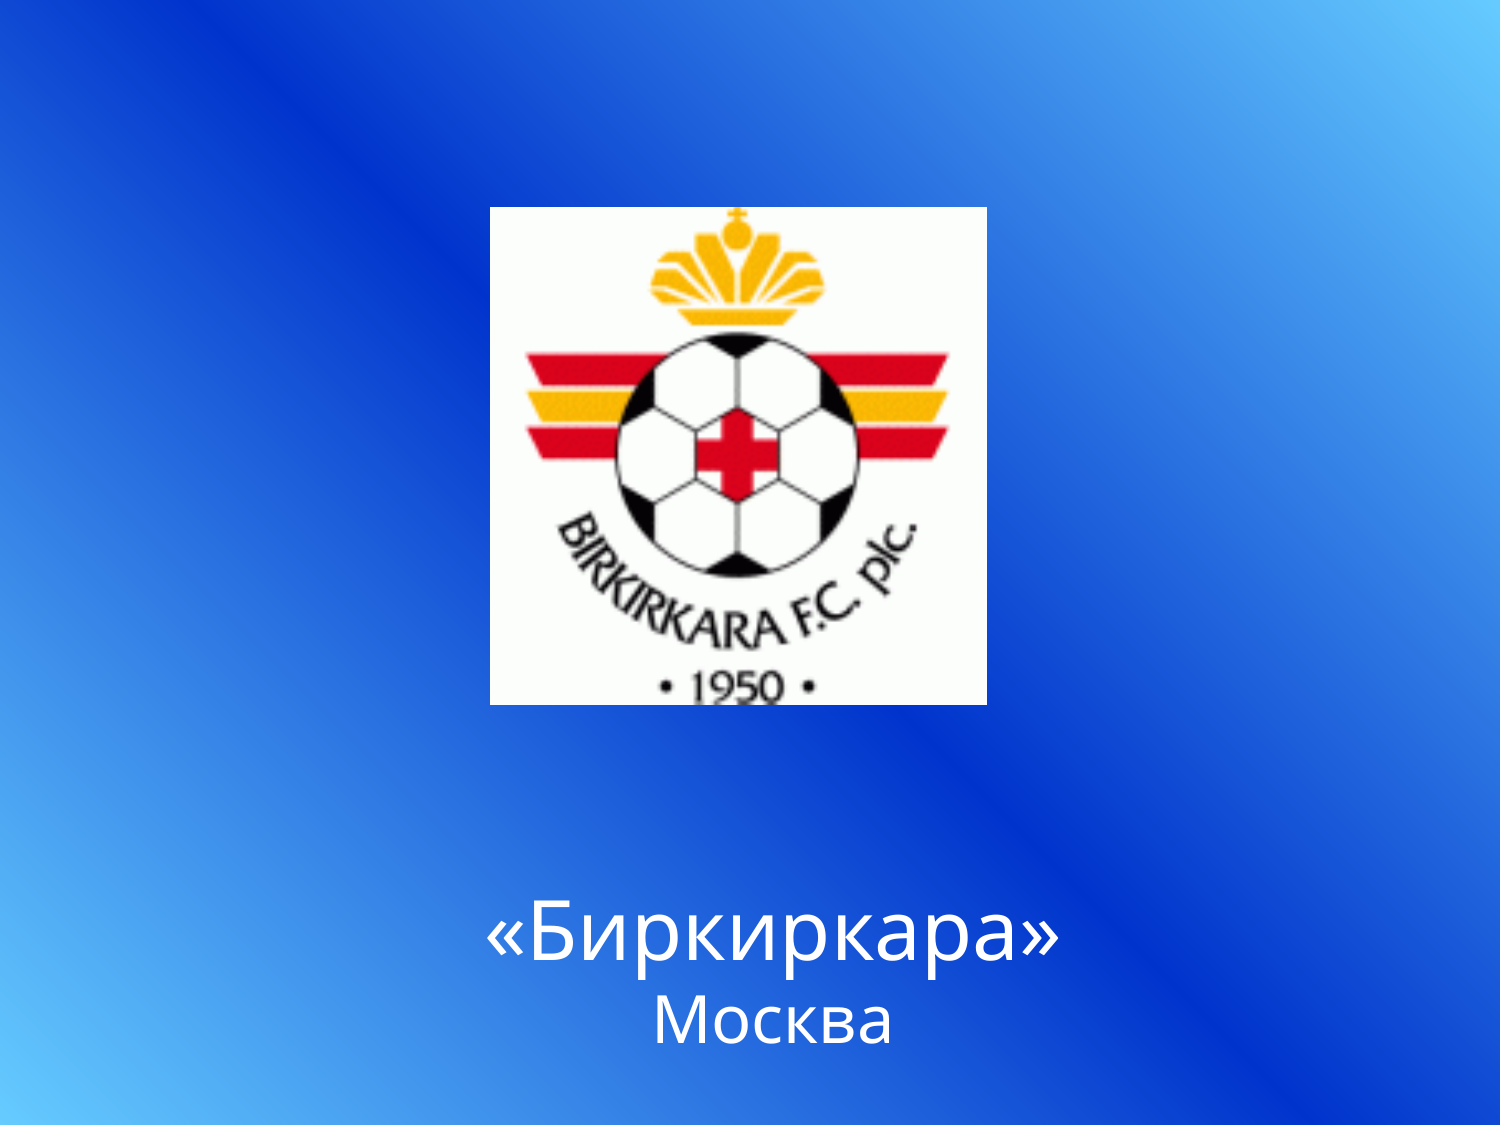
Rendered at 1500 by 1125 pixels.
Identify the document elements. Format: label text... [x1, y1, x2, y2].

text_box «Биркиркара» Москва [135, 846, 1411, 1088]
picture [490, 207, 987, 705]
